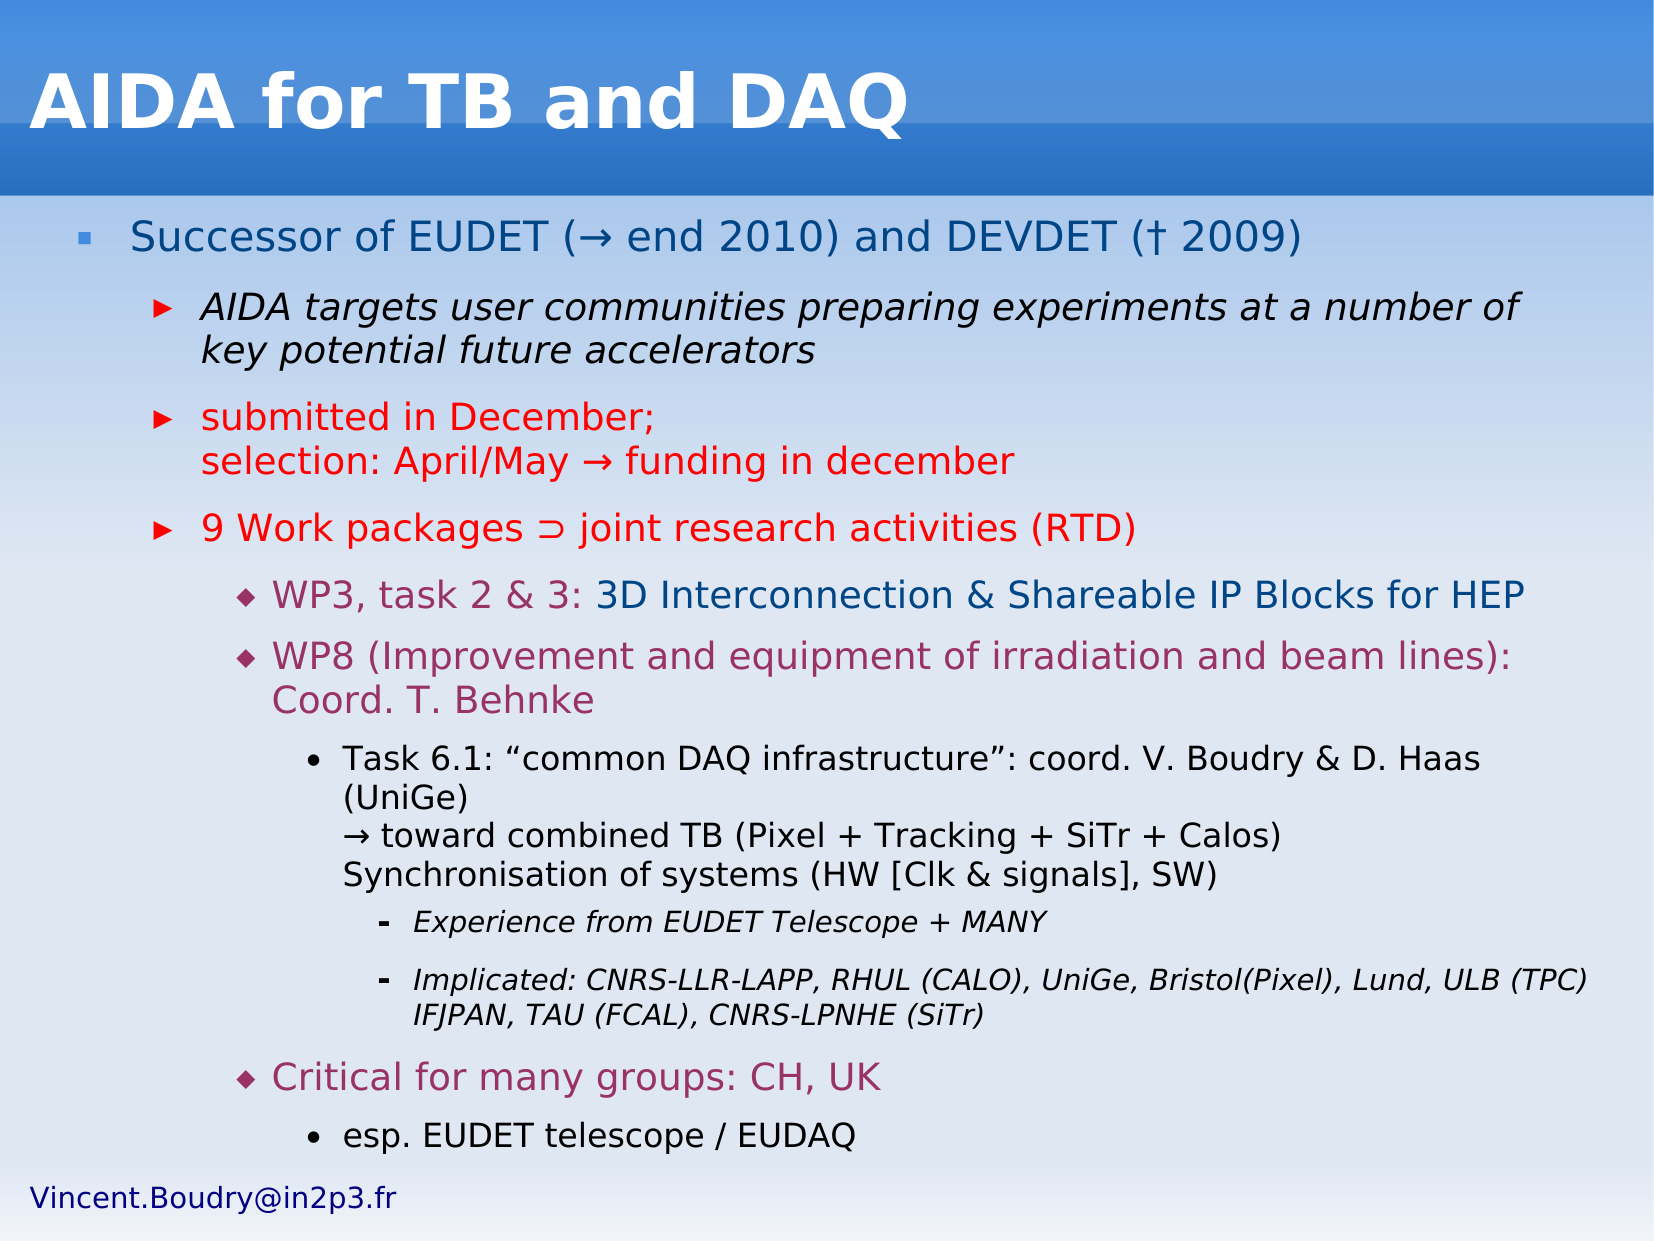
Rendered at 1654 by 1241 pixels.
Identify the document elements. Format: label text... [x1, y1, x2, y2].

title AIDA for TB and DAQ [29, 7, 1654, 200]
list Successor of EUDET (→ end 2010) and DEVDET († 2009) AIDA targets user communities preparing experiments at a number of key potential future accelerators submitted in December; selection: April/May → funding in december 9 Work packages ⊃ joint research activities (RTD) WP3, task 2 & 3: 3D Interconnection & Shareable IP Blocks for HEP WP8 (Improvement and equipment of irradiation and beam lines): Coord. T. Behnke Task 6.1: “common DAQ infrastructure”: coord. V. Boudry & D. Haas (UniGe) → toward combined TB (Pixel + Tracking + SiTr + Calos) Synchronisation of systems (HW [Clk & signals], SW) Experience from EUDET Telescope + MANY Implicated: CNRS-LLR-LAPP, RHUL (CALO), UniGe, Bristol(Pixel), Lund, ULB (TPC) IFJPAN, TAU (FCAL), CNRS-LPNHE (SiTr) Critical for many groups: CH, UK esp. EUDET telescope / EUDAQ [59, 212, 1595, 1157]
picture [0, 0, 1654, 1241]
